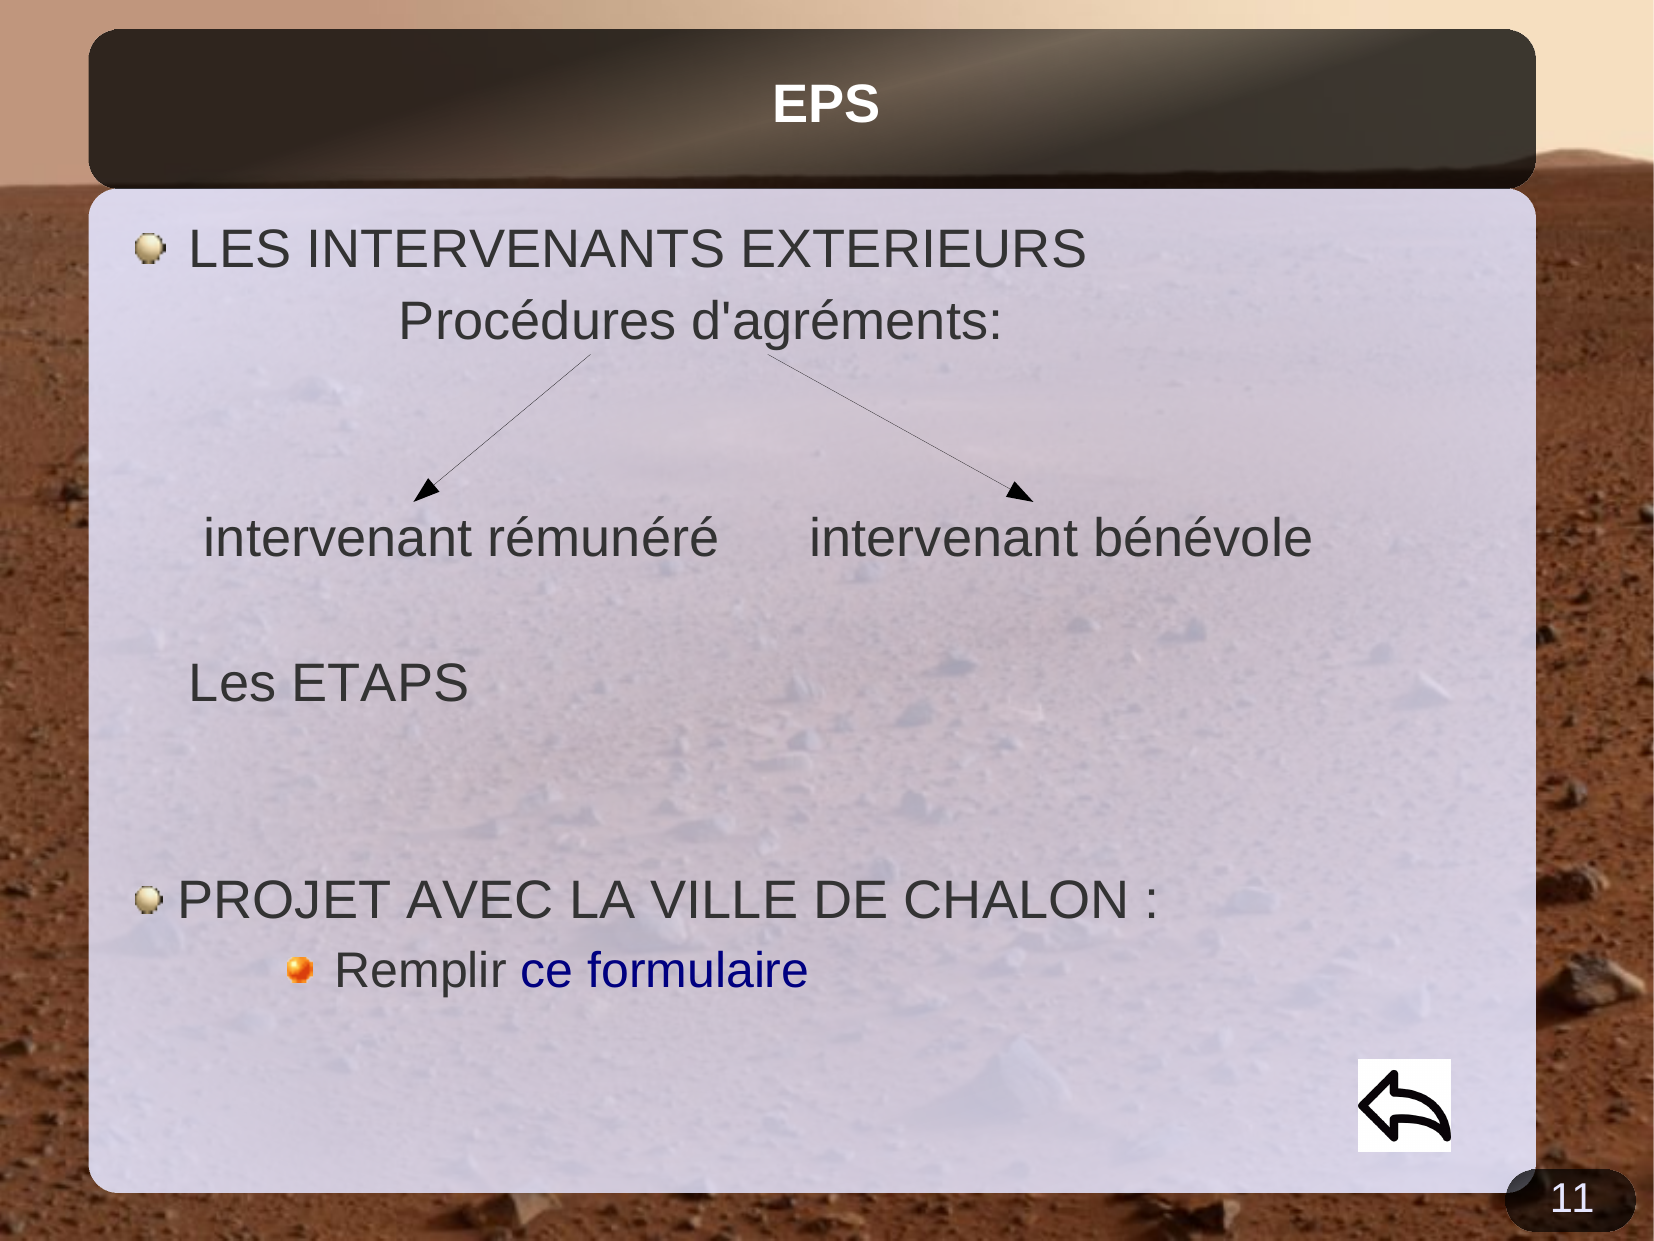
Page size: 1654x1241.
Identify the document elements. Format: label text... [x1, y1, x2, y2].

title EPS [132, 59, 1521, 148]
picture [0, 0, 1654, 1241]
list LES INTERVENANTS EXTERIEURS Procédures d'agréments: intervenant rémunéré intervenant bénévole Les ETAPS PROJET AVEC LA VILLE DE CHALON : Remplir ce formulaire [118, 218, 1477, 1164]
